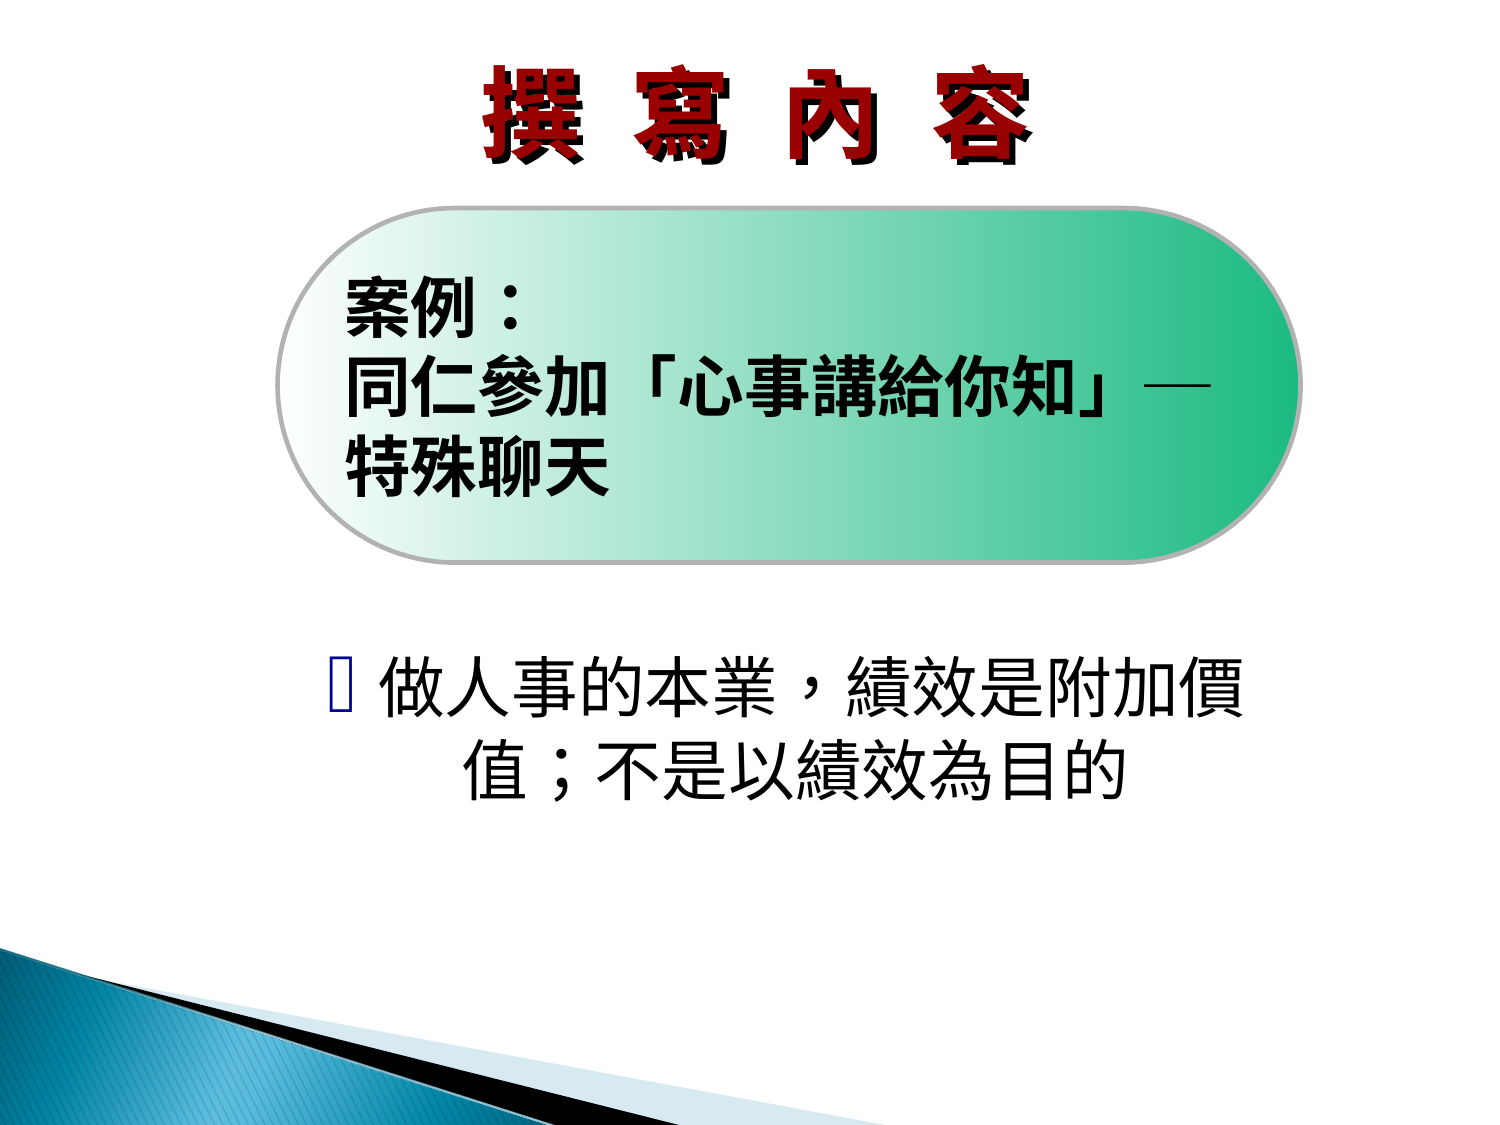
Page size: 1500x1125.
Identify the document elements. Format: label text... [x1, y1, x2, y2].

text_box 做人事的本業，績效是附加價 值；不是以績效為目的 [312, 621, 1306, 894]
text_box 撰 寫 內 容 [64, 42, 1447, 173]
picture [0, 946, 559, 1125]
text_box 案例： 同仁參加「心事講給你知」─ 特殊聊天 [277, 208, 1301, 563]
